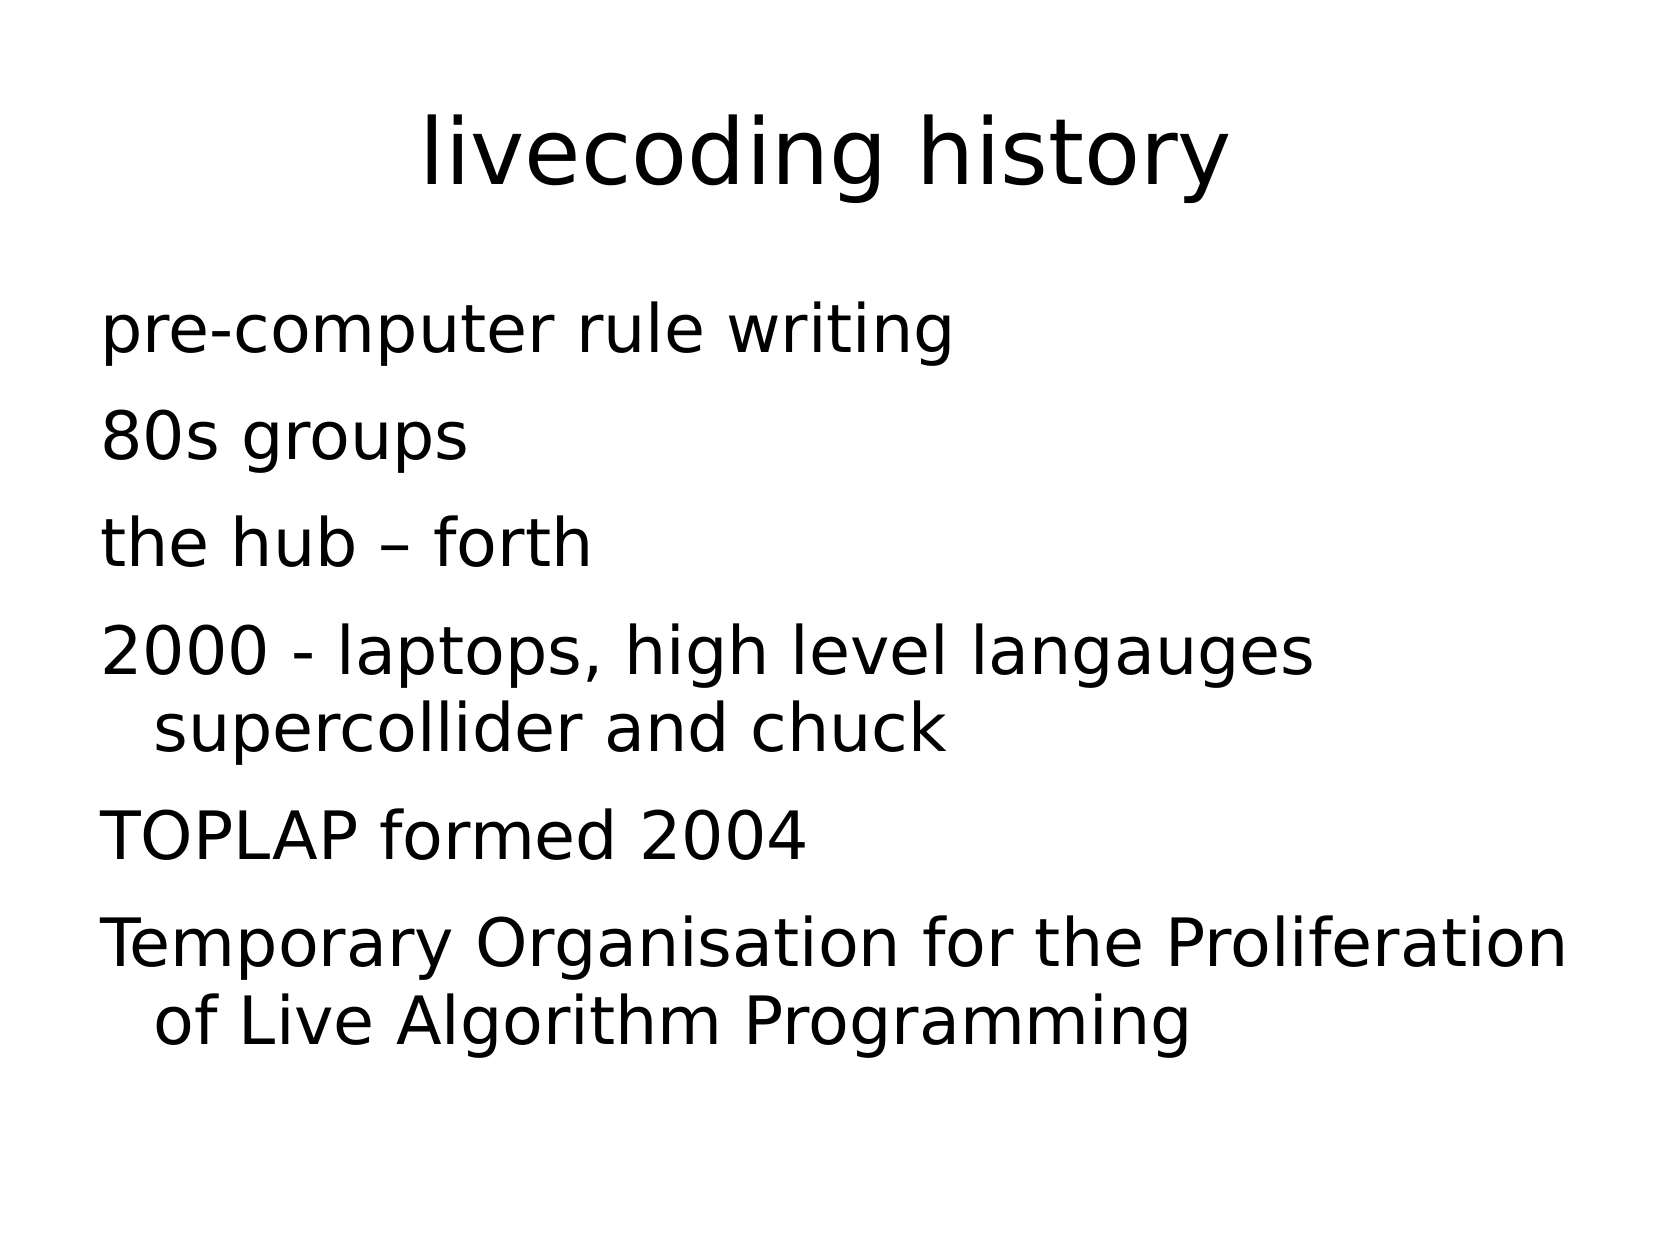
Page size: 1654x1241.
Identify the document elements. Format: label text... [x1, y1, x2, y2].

title livecoding history [82, 56, 1571, 250]
list pre-computer rule writing 80s groups the hub – forth 2000 - laptops, high level langauges supercollider and chuck TOPLAP formed 2004 Temporary Organisation for the Proliferation of Live Algorithm Programming [82, 290, 1571, 1136]
